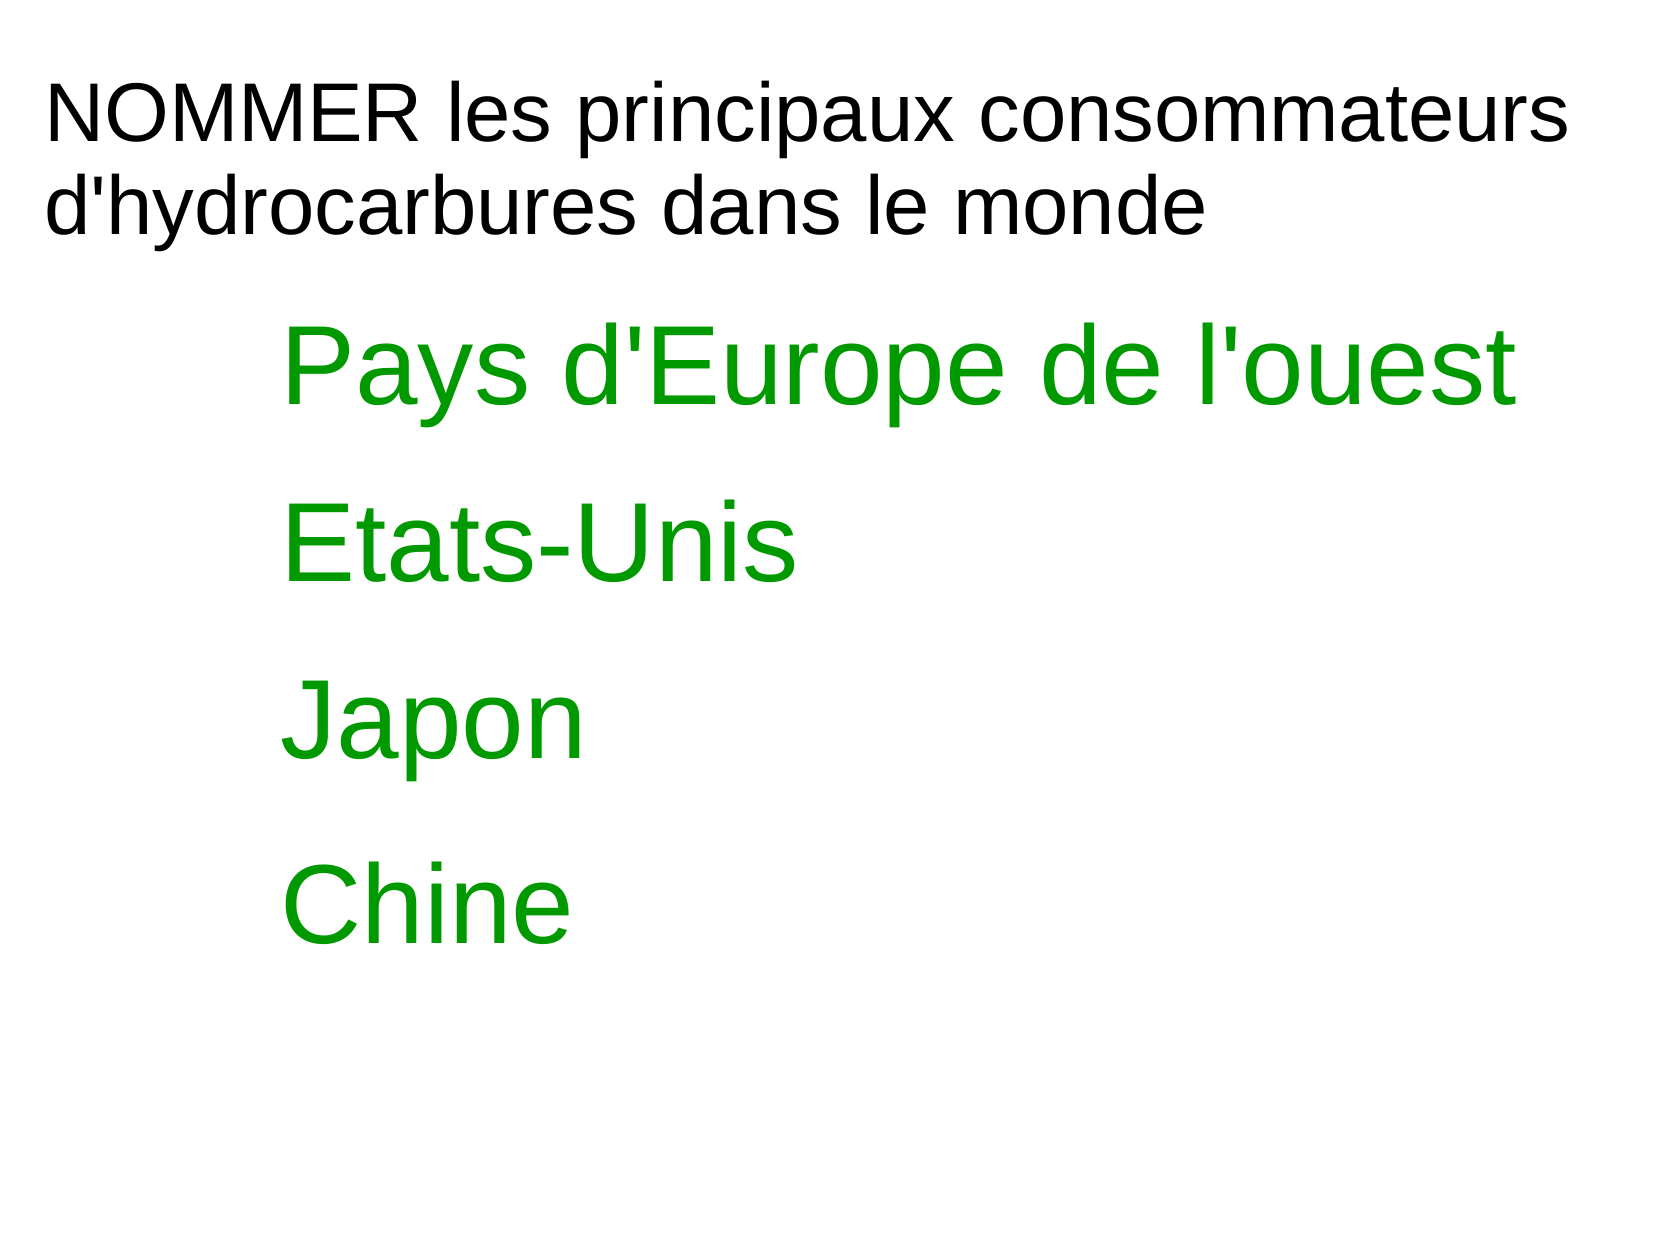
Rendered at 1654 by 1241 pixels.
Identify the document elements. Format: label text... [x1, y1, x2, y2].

text_box Etats-Unis [265, 472, 1418, 613]
text_box Pays d'Europe de l'ouest [265, 295, 1536, 436]
text_box Chine [265, 834, 1418, 975]
text_box NOMMER les principaux consommateurs d'hydrocarbures dans le monde [29, 59, 1625, 260]
text_box Japon [265, 649, 1418, 790]
